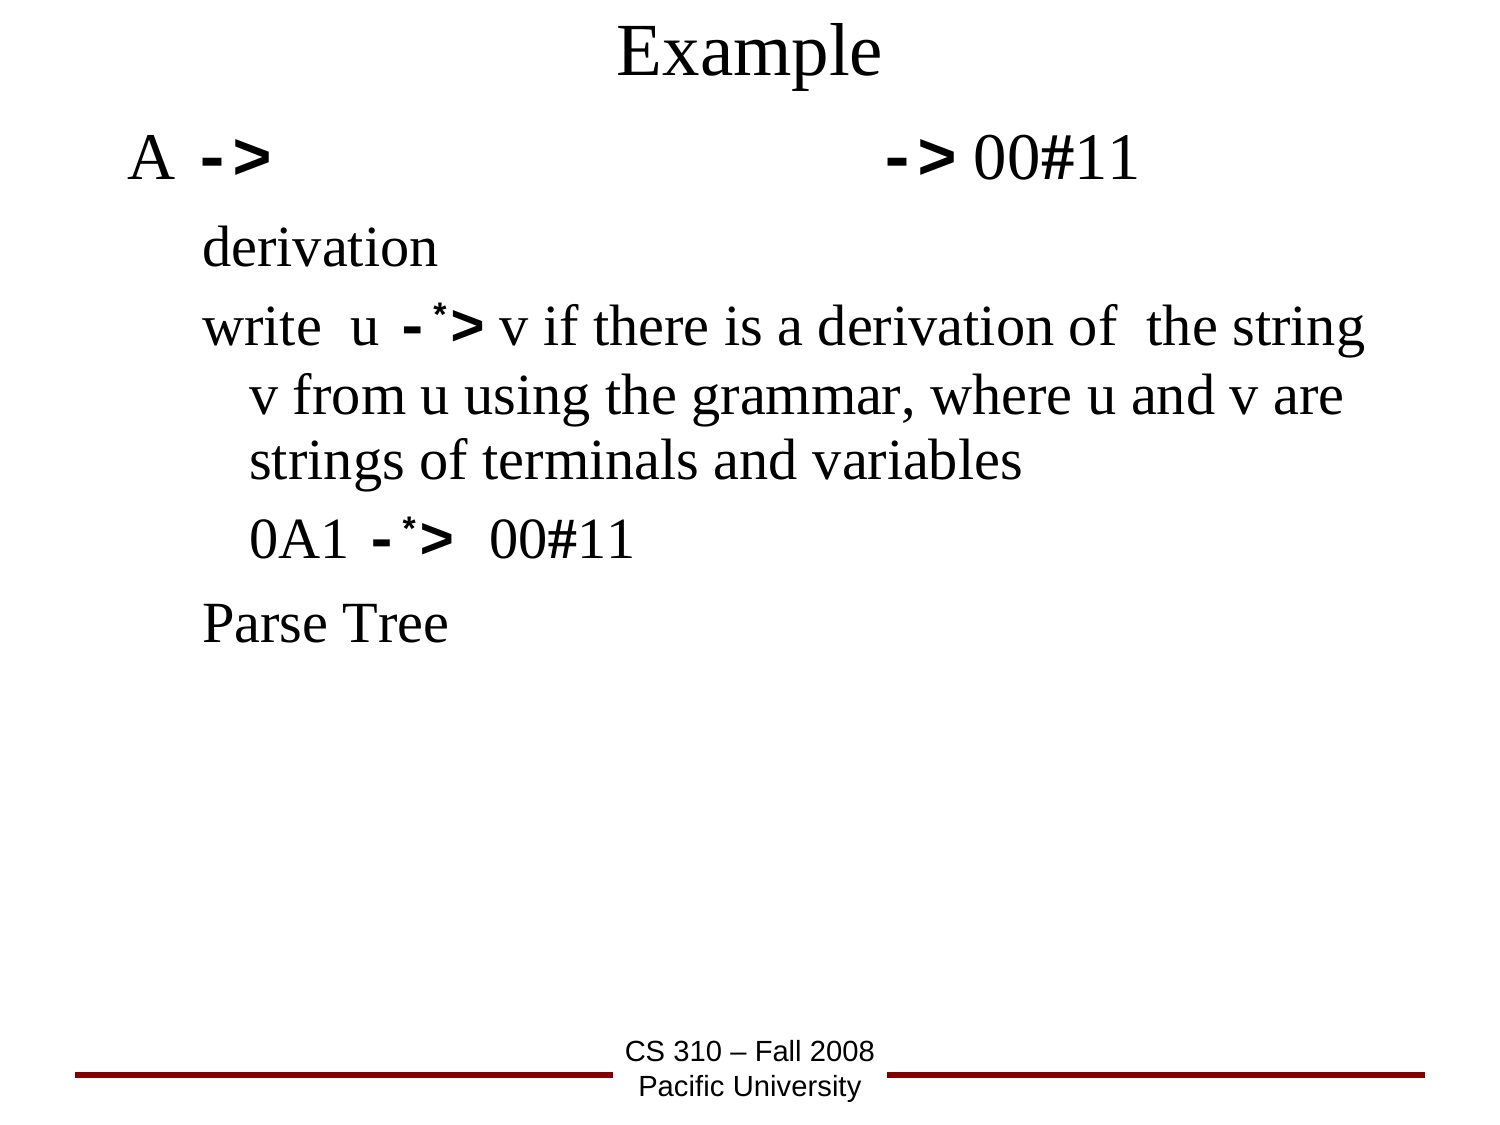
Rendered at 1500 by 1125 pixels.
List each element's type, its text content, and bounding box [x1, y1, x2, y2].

list A -> -> 00#11 derivation write u -*> v if there is a derivation of the string v from u using the grammar, where u and v are strings of terminals and variables 0A1 -*> 00#11 Parse Tree [112, 112, 1388, 688]
title Example [112, 0, 1388, 100]
